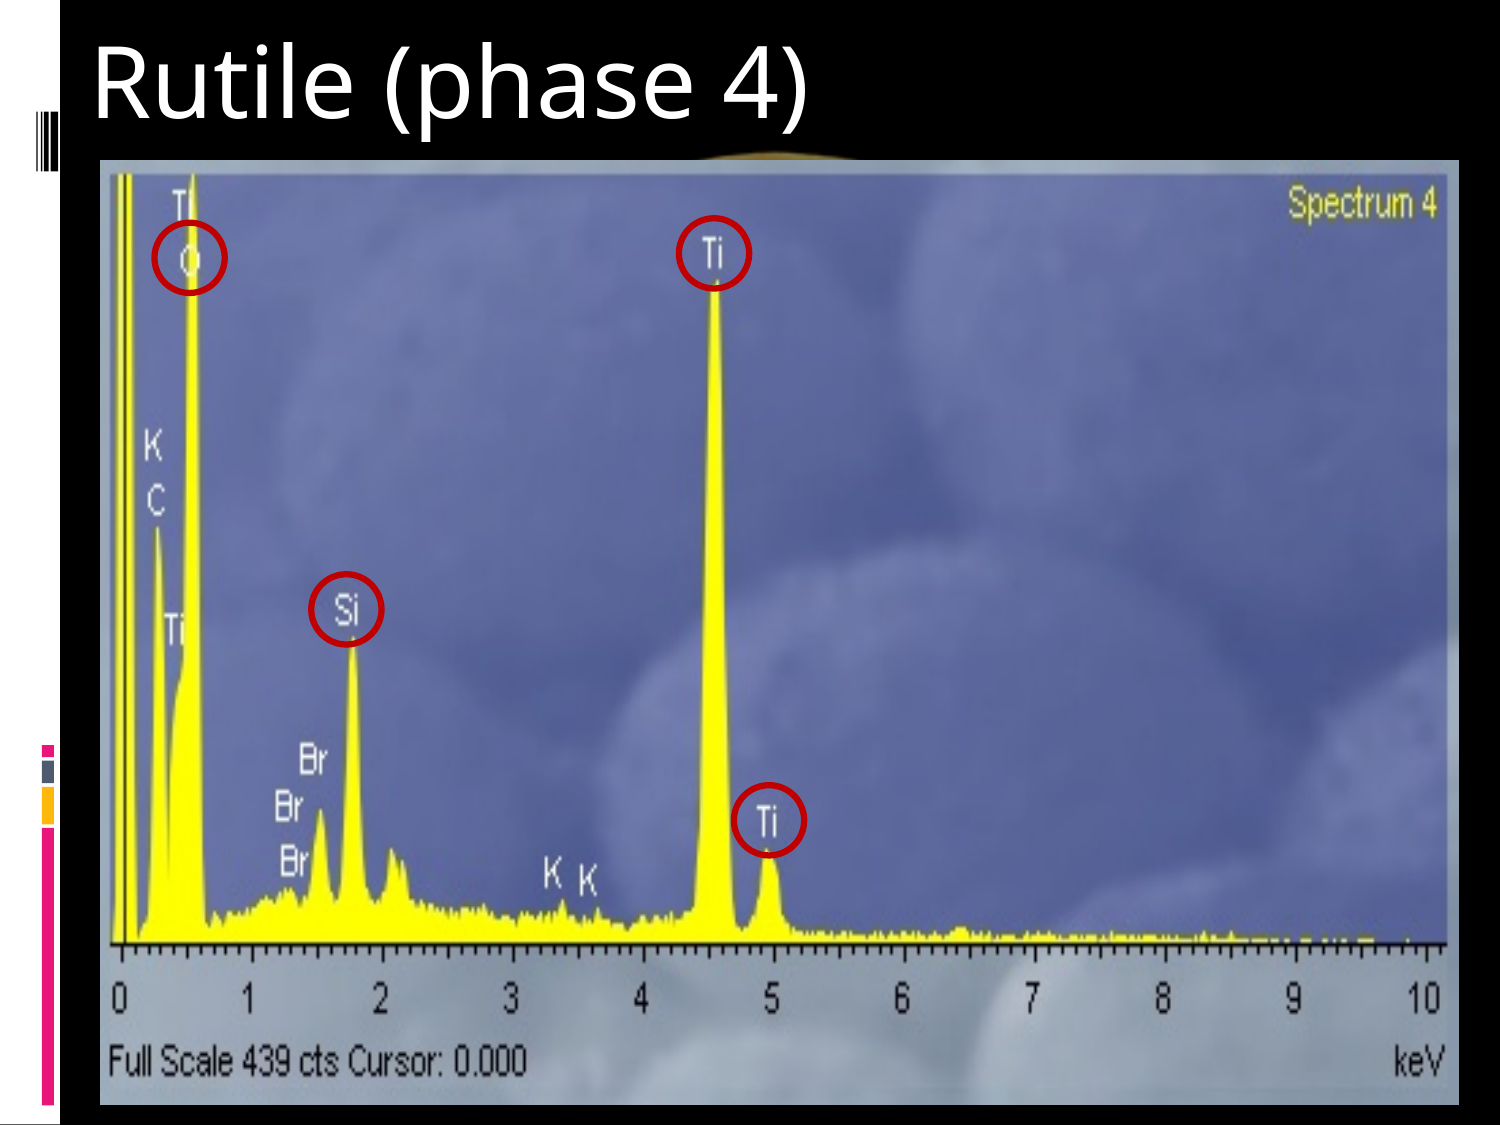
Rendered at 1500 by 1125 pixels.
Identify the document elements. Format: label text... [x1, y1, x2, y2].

picture [100, 149, 1459, 1105]
text_box Rutile (phase 4) [74, 11, 1360, 146]
